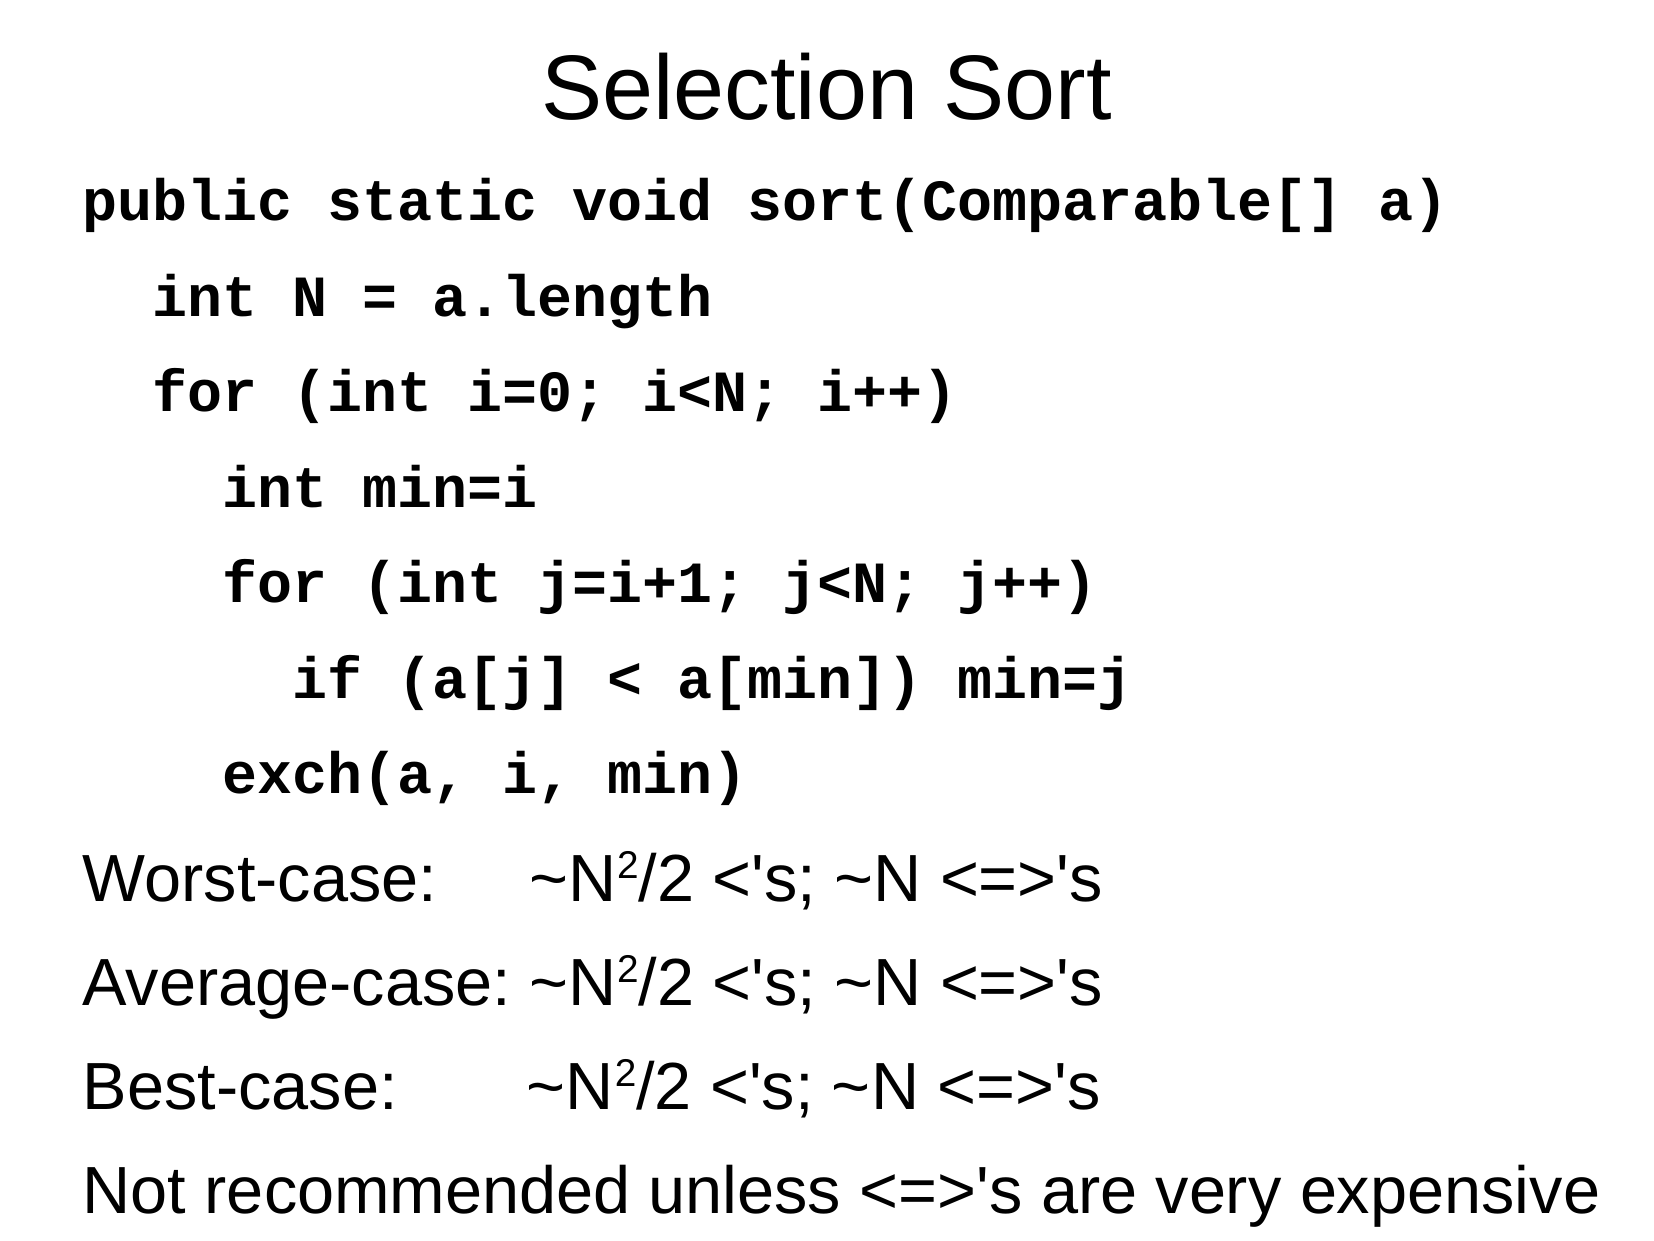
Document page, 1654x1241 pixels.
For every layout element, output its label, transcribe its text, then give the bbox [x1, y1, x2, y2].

list public static void sort(Comparable[] a) int N = a.length for (int i=0; i<N; i++) int min=i for (int j=i+1; j<N; j++) if (a[j] < a[min]) min=j exch(a, i, min) Worst-case: ~N2/2 <'s; ~N <=>'s Average-case: ~N2/2 <'s; ~N <=>'s Best-case: ~N2/2 <'s; ~N <=>'s Not recommended unless <=>'s are very expensive [82, 172, 1654, 1239]
title Selection Sort [82, 0, 1571, 172]
